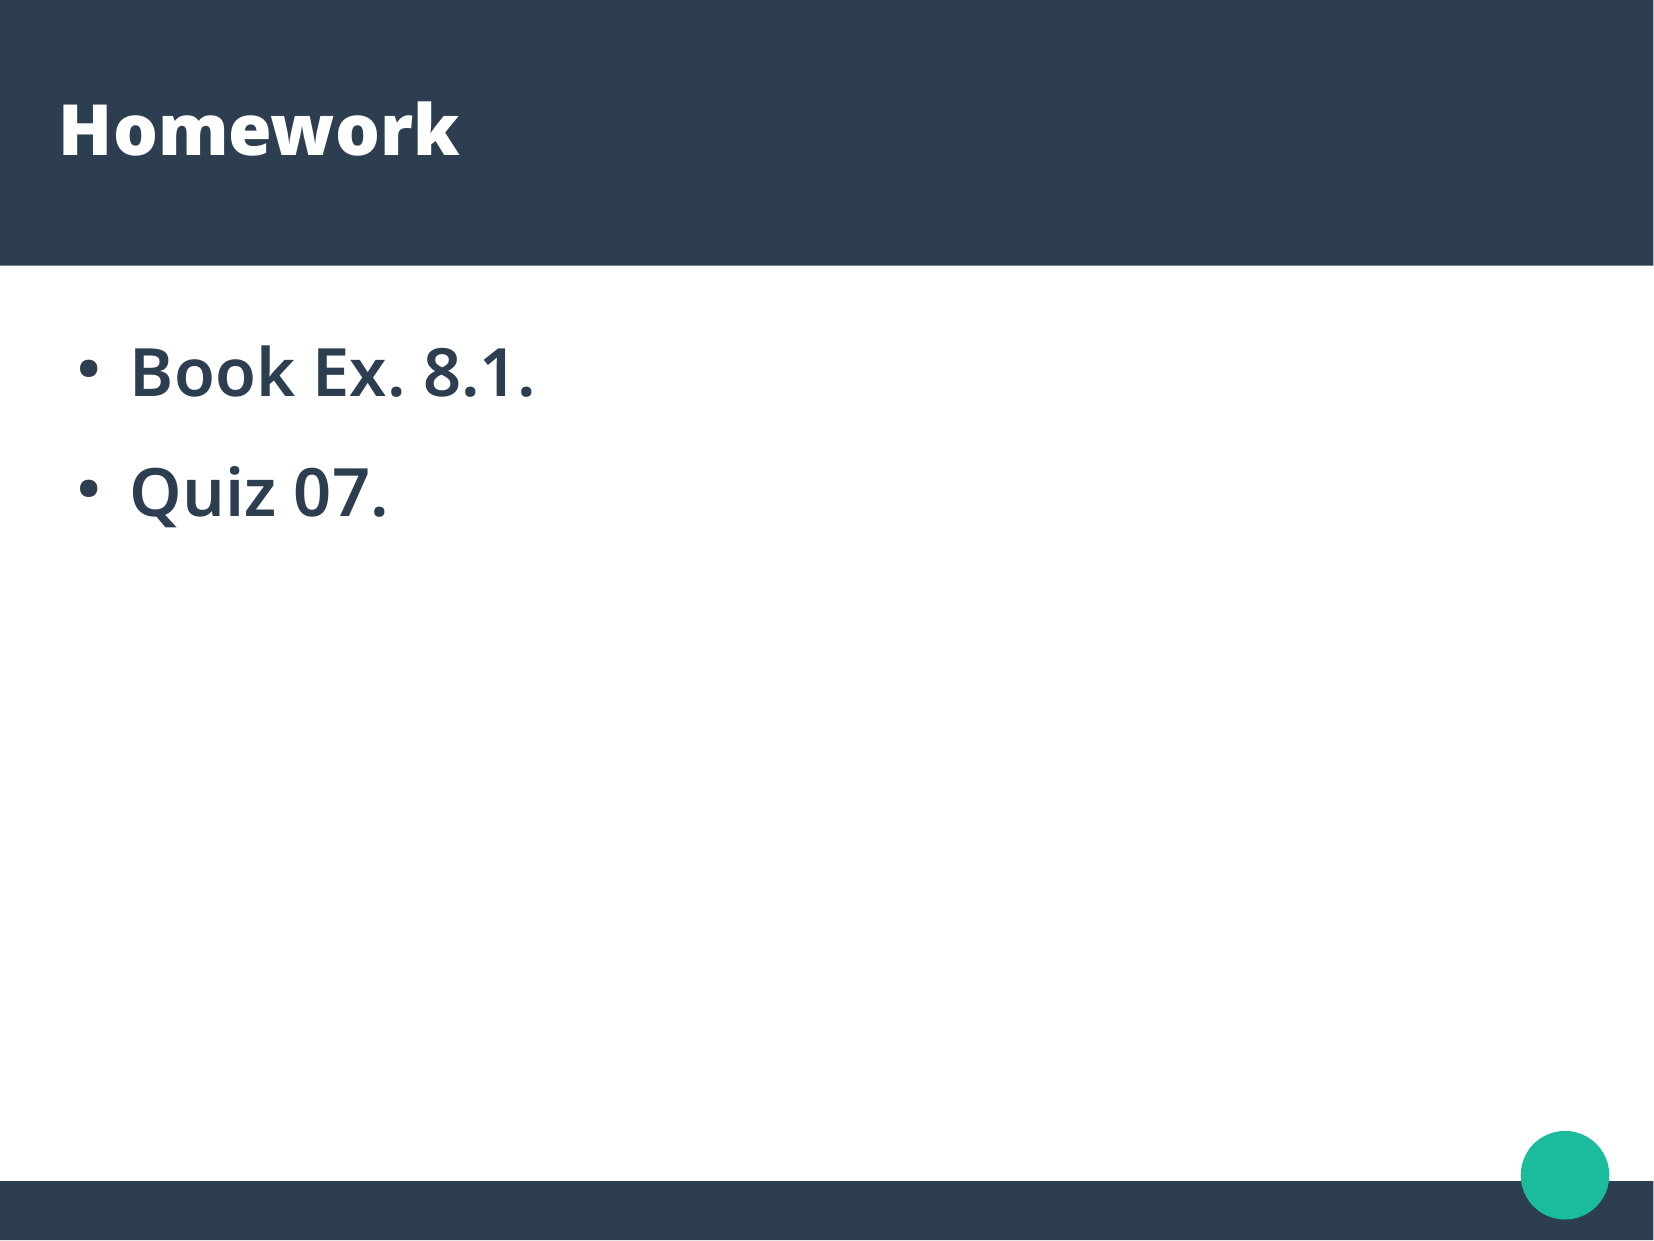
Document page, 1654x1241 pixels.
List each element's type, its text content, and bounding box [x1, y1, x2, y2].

title Homework [59, 49, 1595, 207]
list Book Ex. 8.1. Quiz 07. [59, 324, 1595, 1152]
